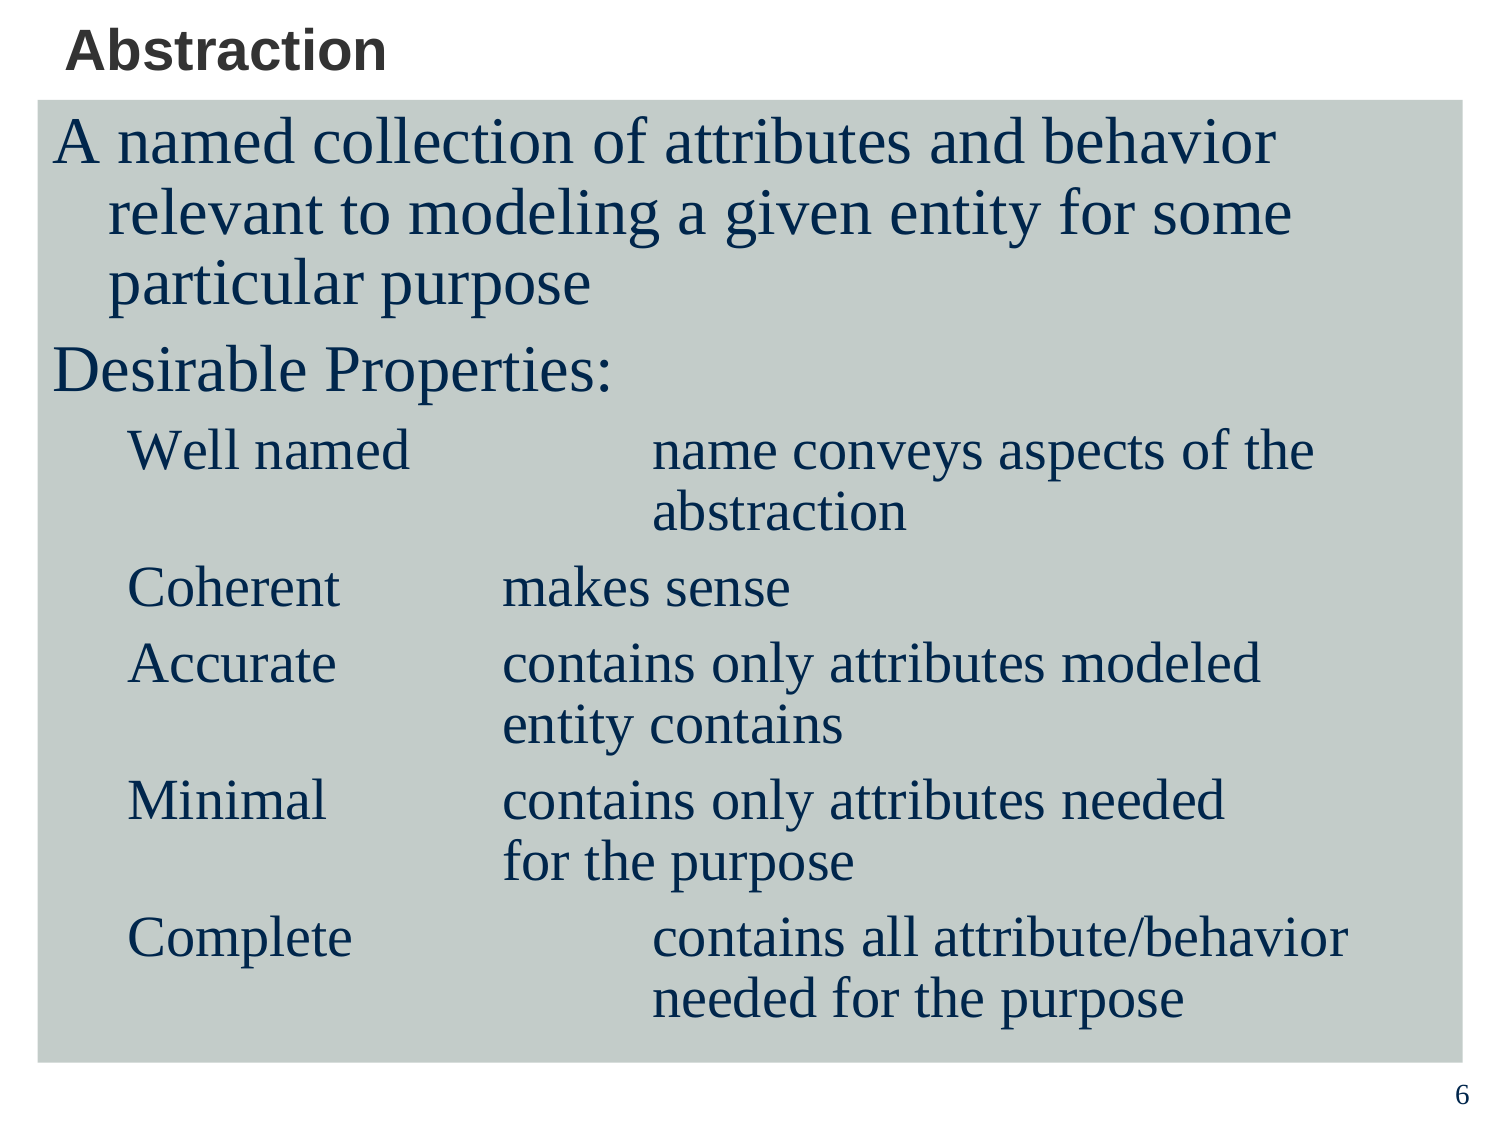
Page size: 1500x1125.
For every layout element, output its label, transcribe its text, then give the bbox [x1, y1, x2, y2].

title Abstraction [50, 0, 1450, 91]
picture [0, 0, 1500, 1125]
list A named collection of attributes and behavior relevant to modeling a given entity for some particular purpose Desirable Properties: Well named name conveys aspects of the abstraction Coherent makes sense Accurate contains only attributes modeled entity contains Minimal contains only attributes needed for the purpose Complete contains all attribute/behavior needed for the purpose [37, 99, 1463, 1063]
